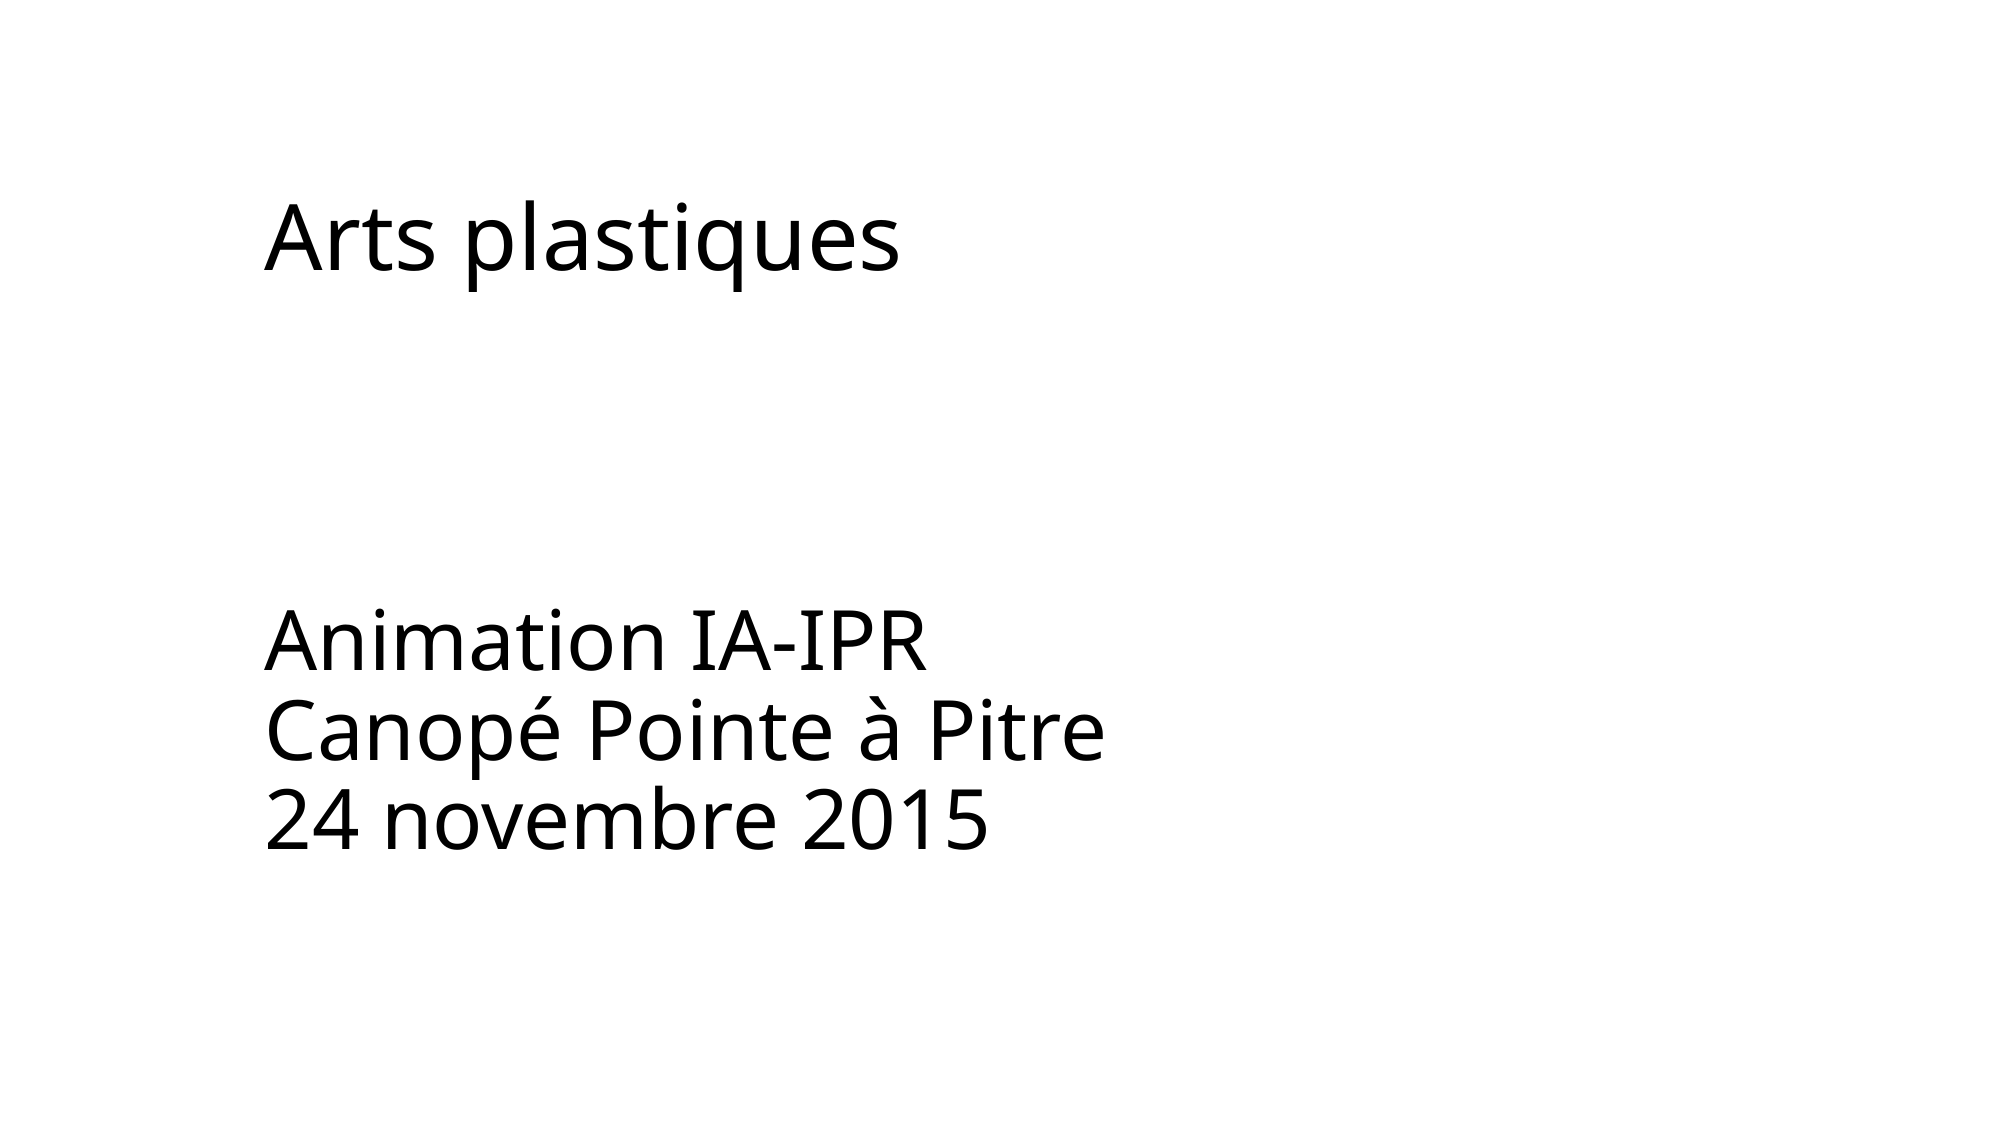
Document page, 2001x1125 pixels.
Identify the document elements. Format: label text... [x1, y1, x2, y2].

subtitle Animation IA-IPR Canopé Pointe à Pitre 24 novembre 2015 [249, 590, 1750, 863]
title Arts plastiques [249, 184, 1750, 576]
